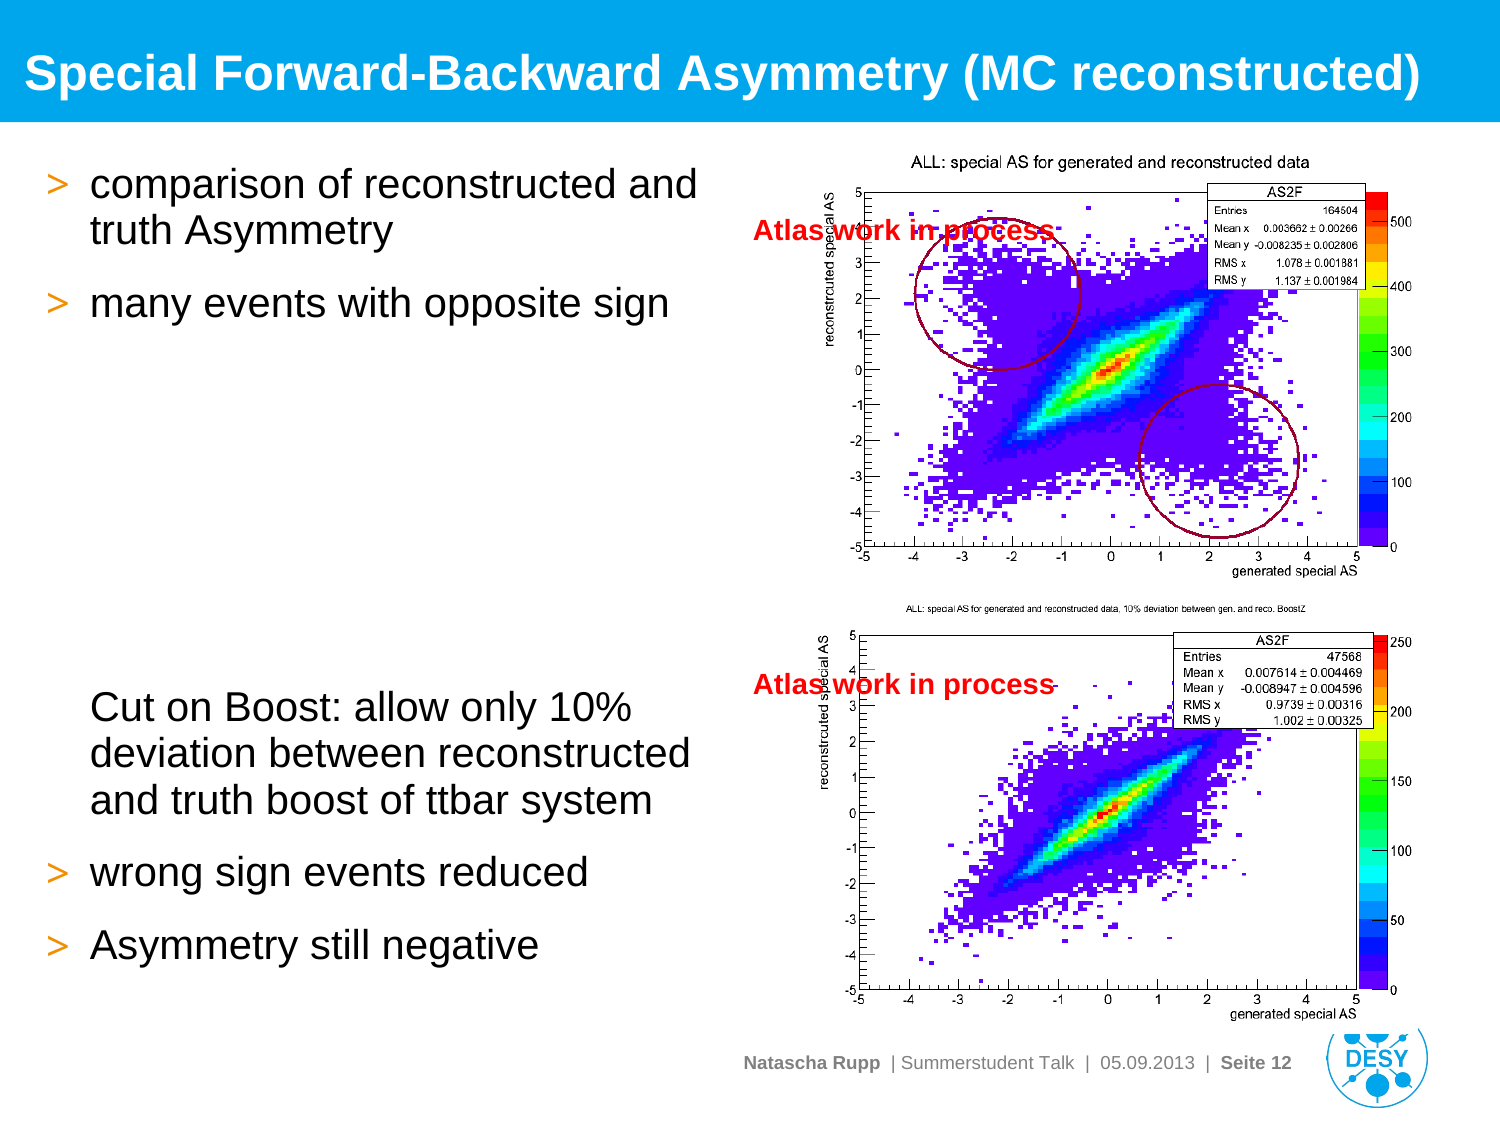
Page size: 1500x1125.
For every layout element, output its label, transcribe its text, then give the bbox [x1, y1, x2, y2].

title Special Forward-Backward Asymmetry (MC reconstructed) [24, 28, 1477, 119]
picture [797, 147, 1428, 1108]
text_box Atlas work in process [738, 206, 1093, 255]
text_box Atlas work in process [738, 660, 1093, 709]
list comparison of reconstructed and truth Asymmetry many events with opposite sign Cut on Boost: allow only 10% deviation between reconstructed and truth boost of ttbar system wrong sign events reduced Asymmetry still negative [46, 160, 729, 1064]
